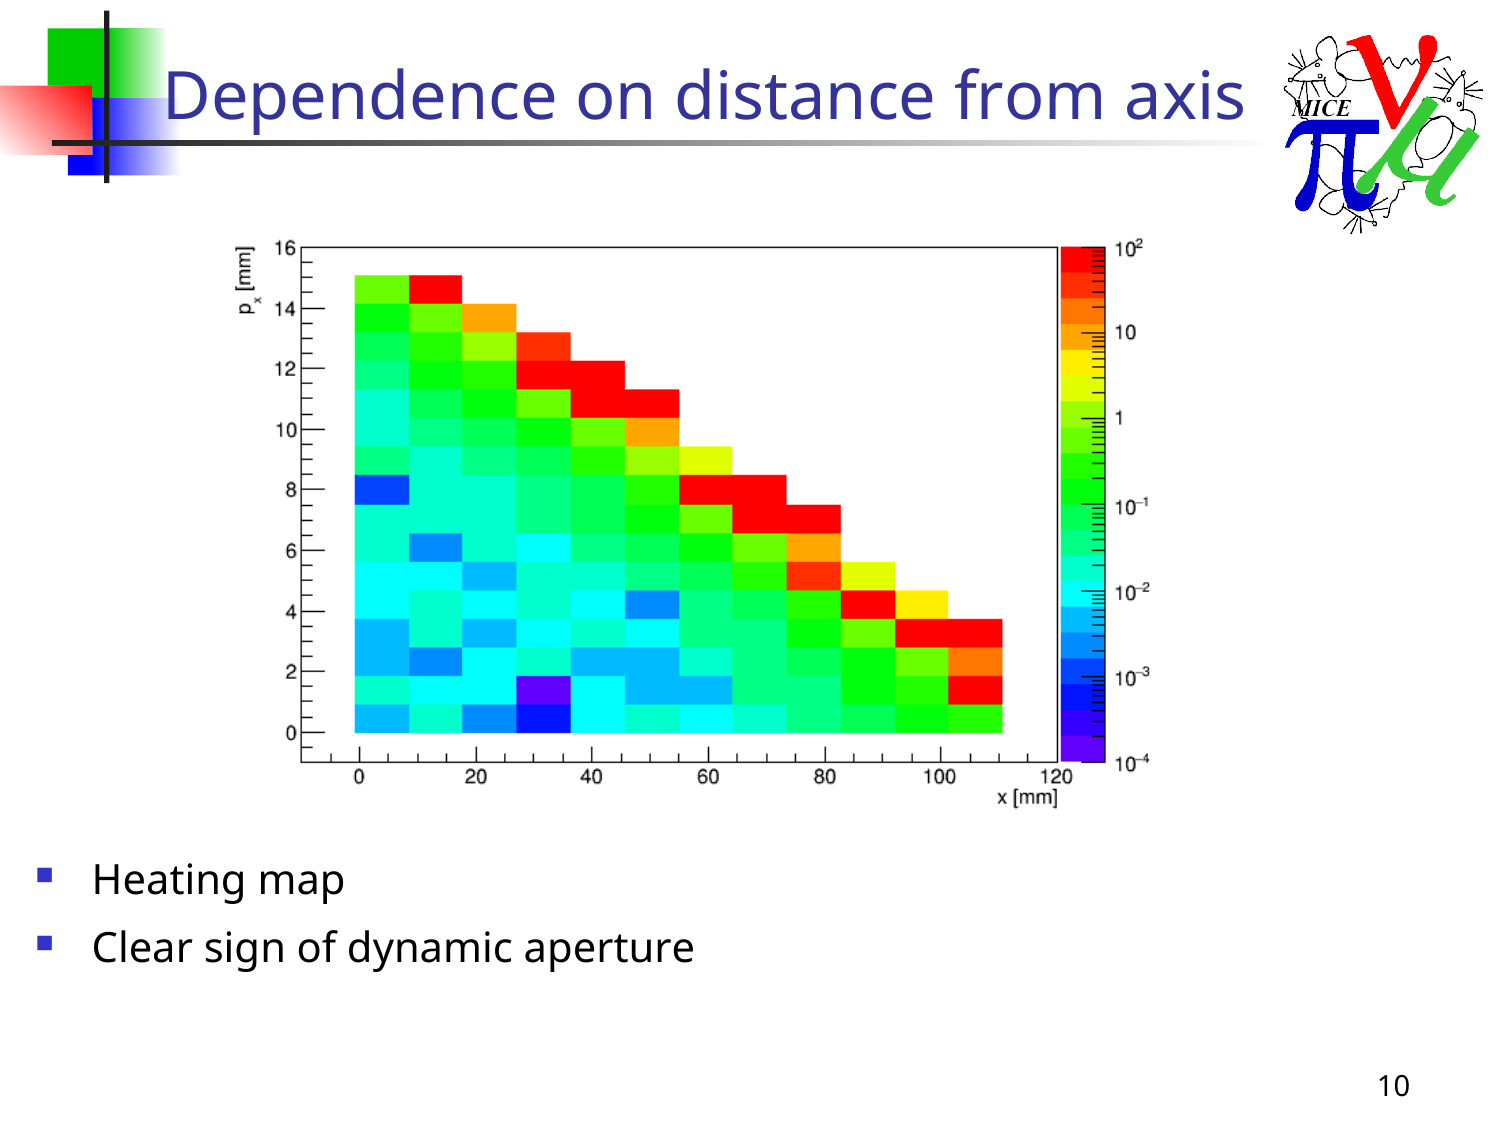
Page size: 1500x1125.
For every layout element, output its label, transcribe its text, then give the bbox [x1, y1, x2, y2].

list Heating map Clear sign of dynamic aperture [35, 850, 1447, 1125]
picture [207, 183, 1152, 827]
picture [1264, 5, 1500, 251]
title Dependence on distance from axis [162, 0, 1441, 188]
